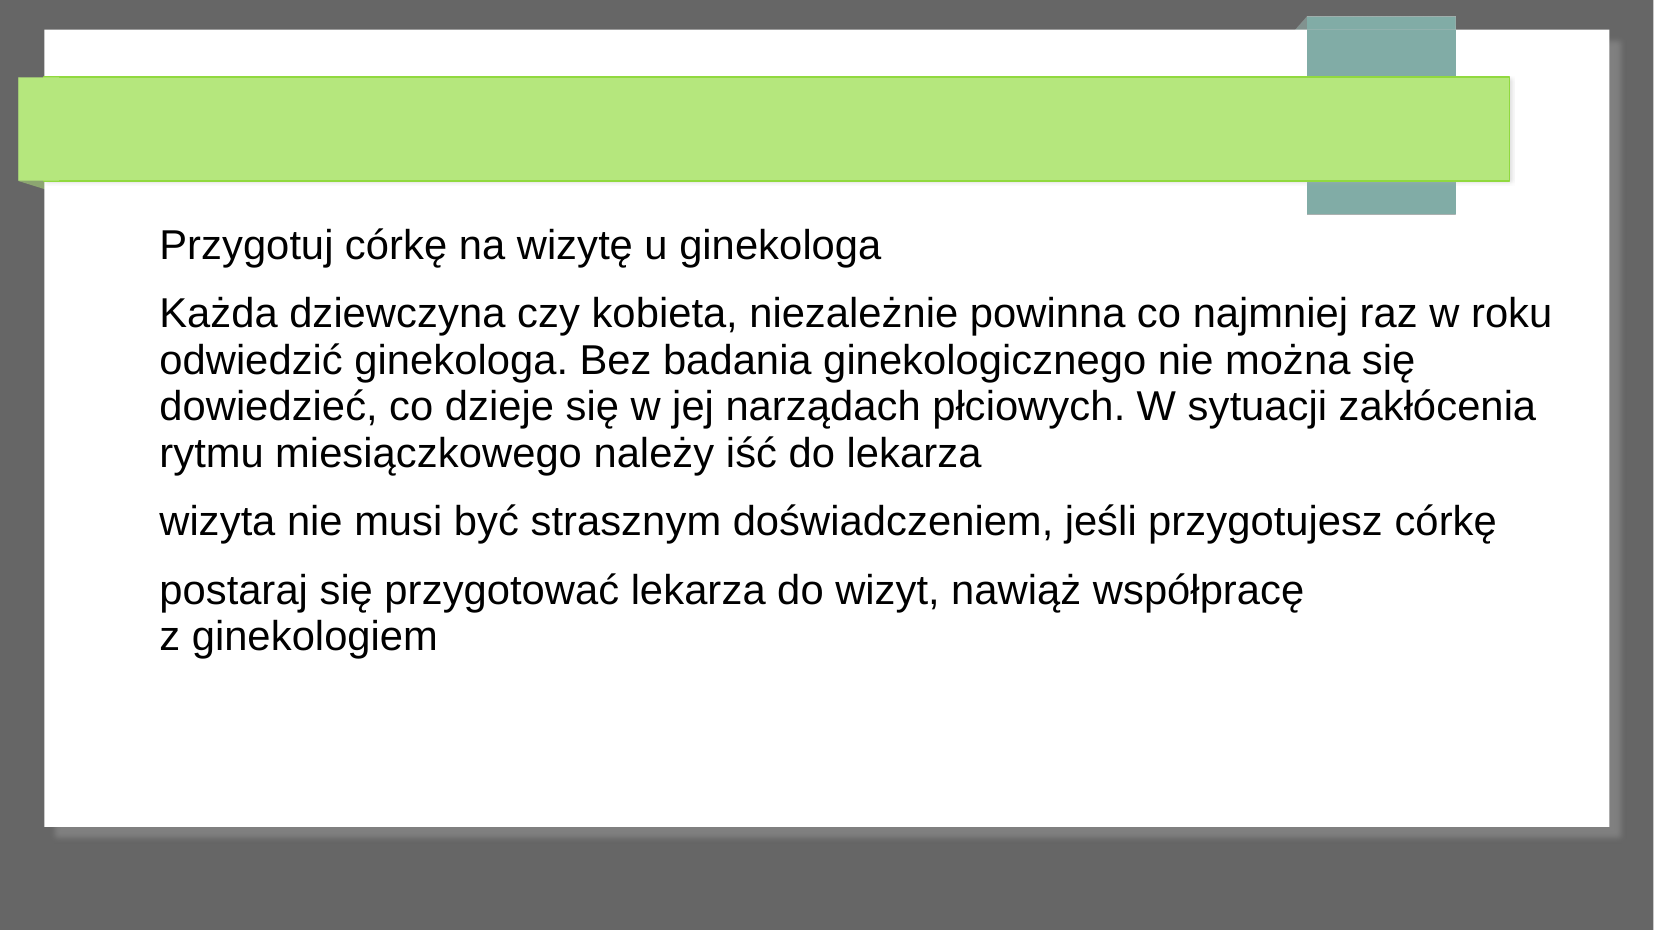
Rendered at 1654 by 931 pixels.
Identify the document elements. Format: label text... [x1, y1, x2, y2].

list Przygotuj córkę na wizytę u ginekologa Każda dziewczyna czy kobieta, niezależnie powinna co najmniej raz w roku odwiedzić ginekologa. Bez badania ginekologicznego nie można się dowiedzieć, co dzieje się w jej narządach płciowych. W sytuacji zakłócenia rytmu miesiączkowego należy iść do lekarza wizyta nie musi być strasznym doświadczeniem, jeśli przygotujesz córkę postaraj się przygotować lekarza do wizyt, nawiąż współpracę z ginekologiem [88, 221, 1565, 813]
